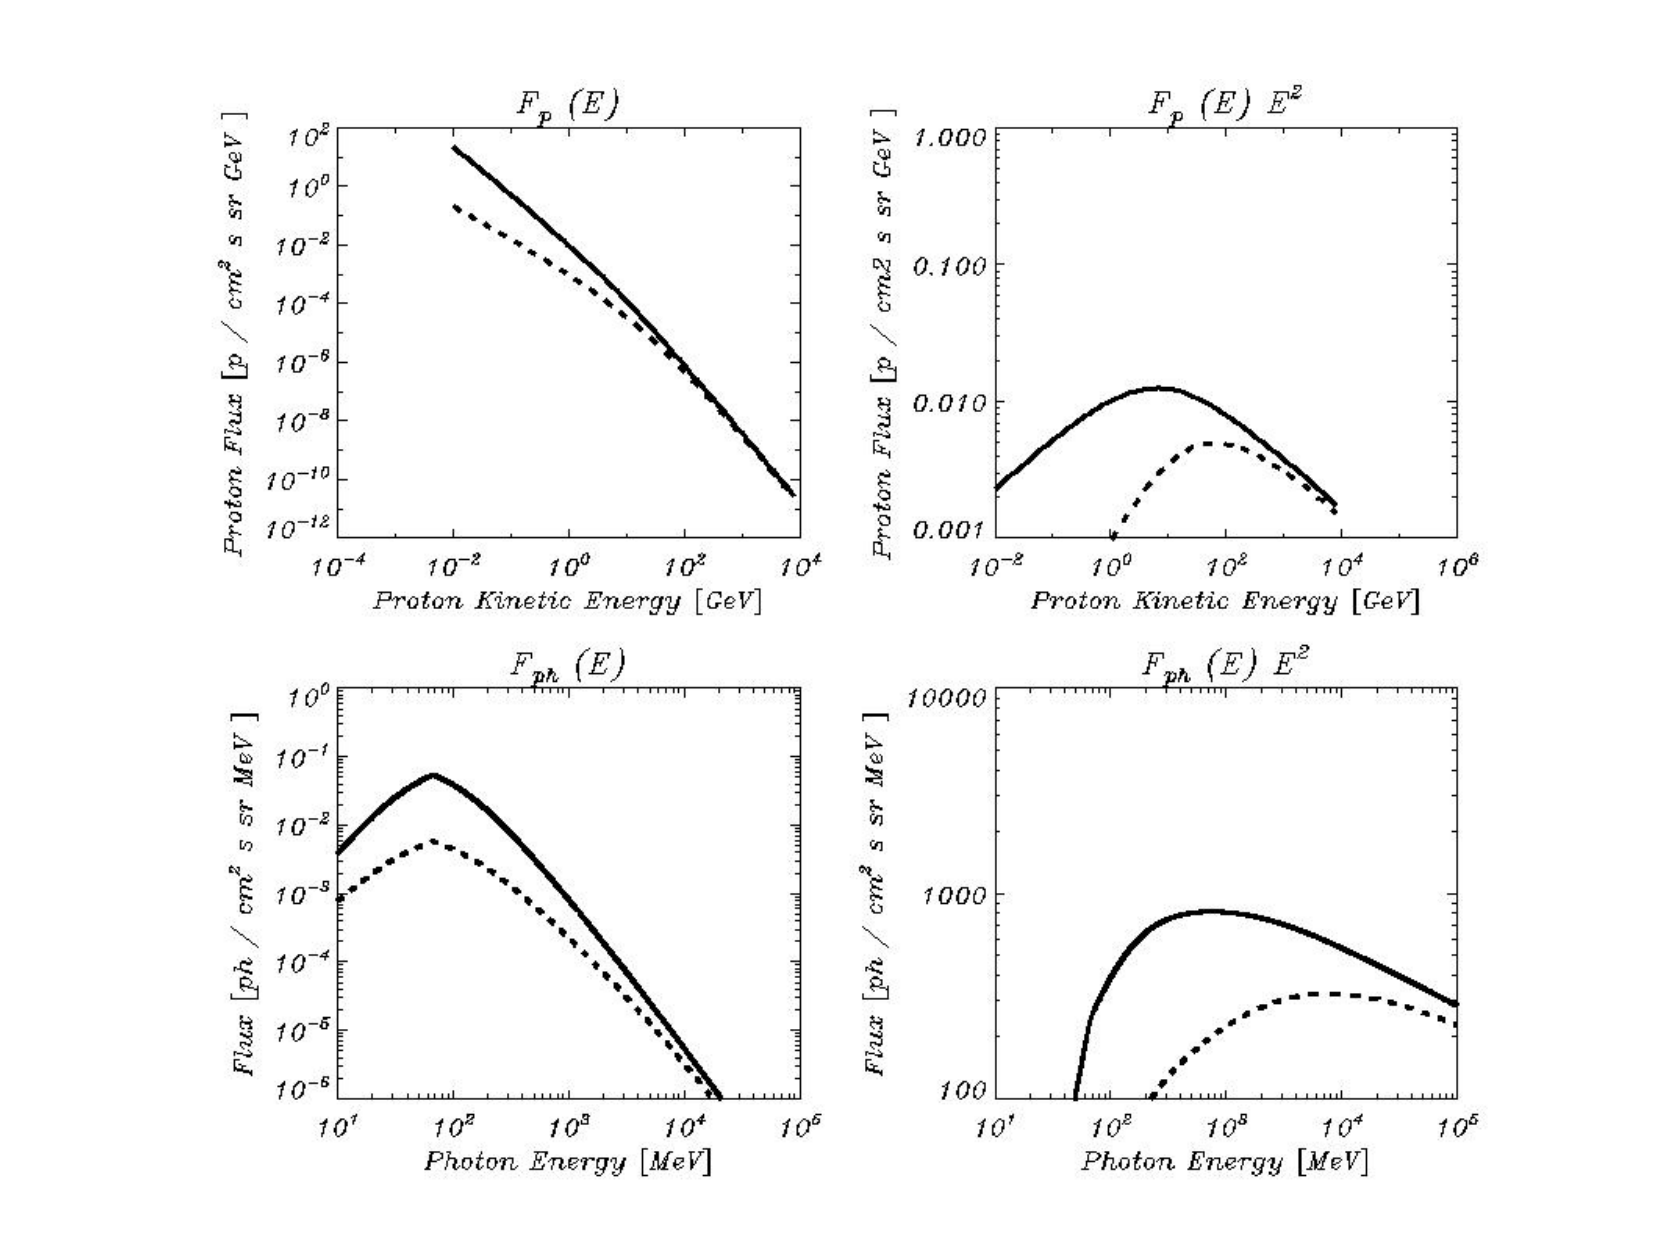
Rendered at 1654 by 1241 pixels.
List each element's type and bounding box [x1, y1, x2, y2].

picture [187, 79, 1502, 1200]
